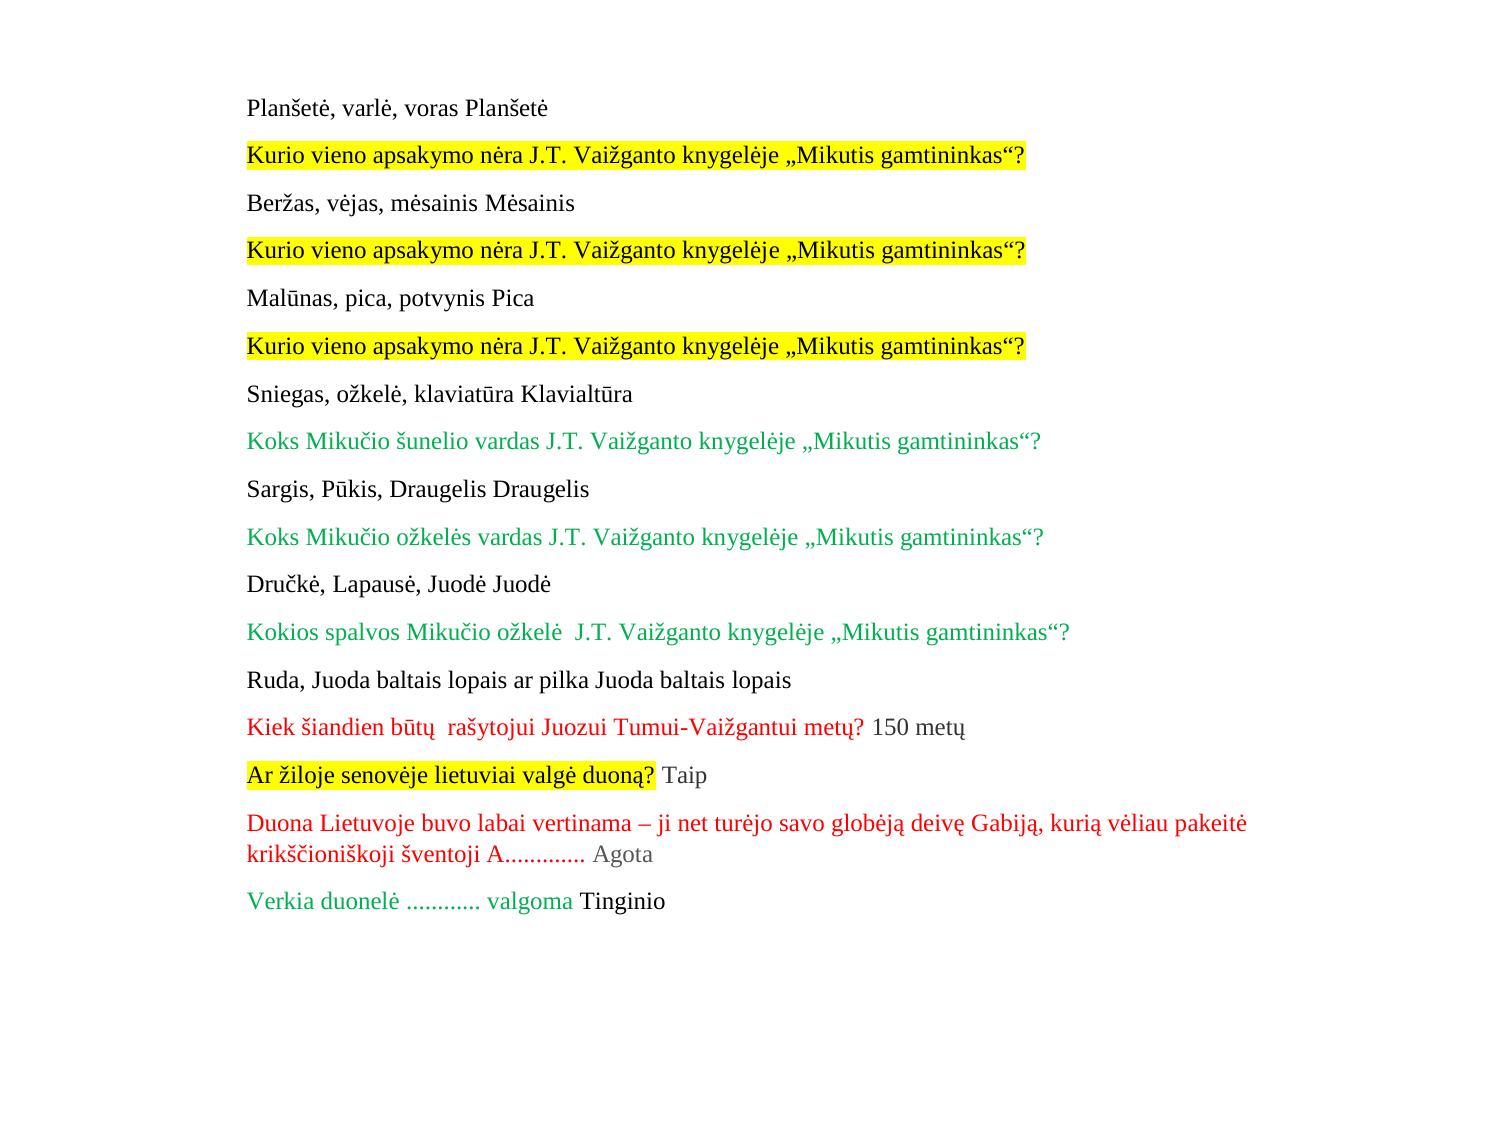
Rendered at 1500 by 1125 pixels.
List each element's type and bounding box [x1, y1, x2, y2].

picture [246, 93, 1254, 1033]
